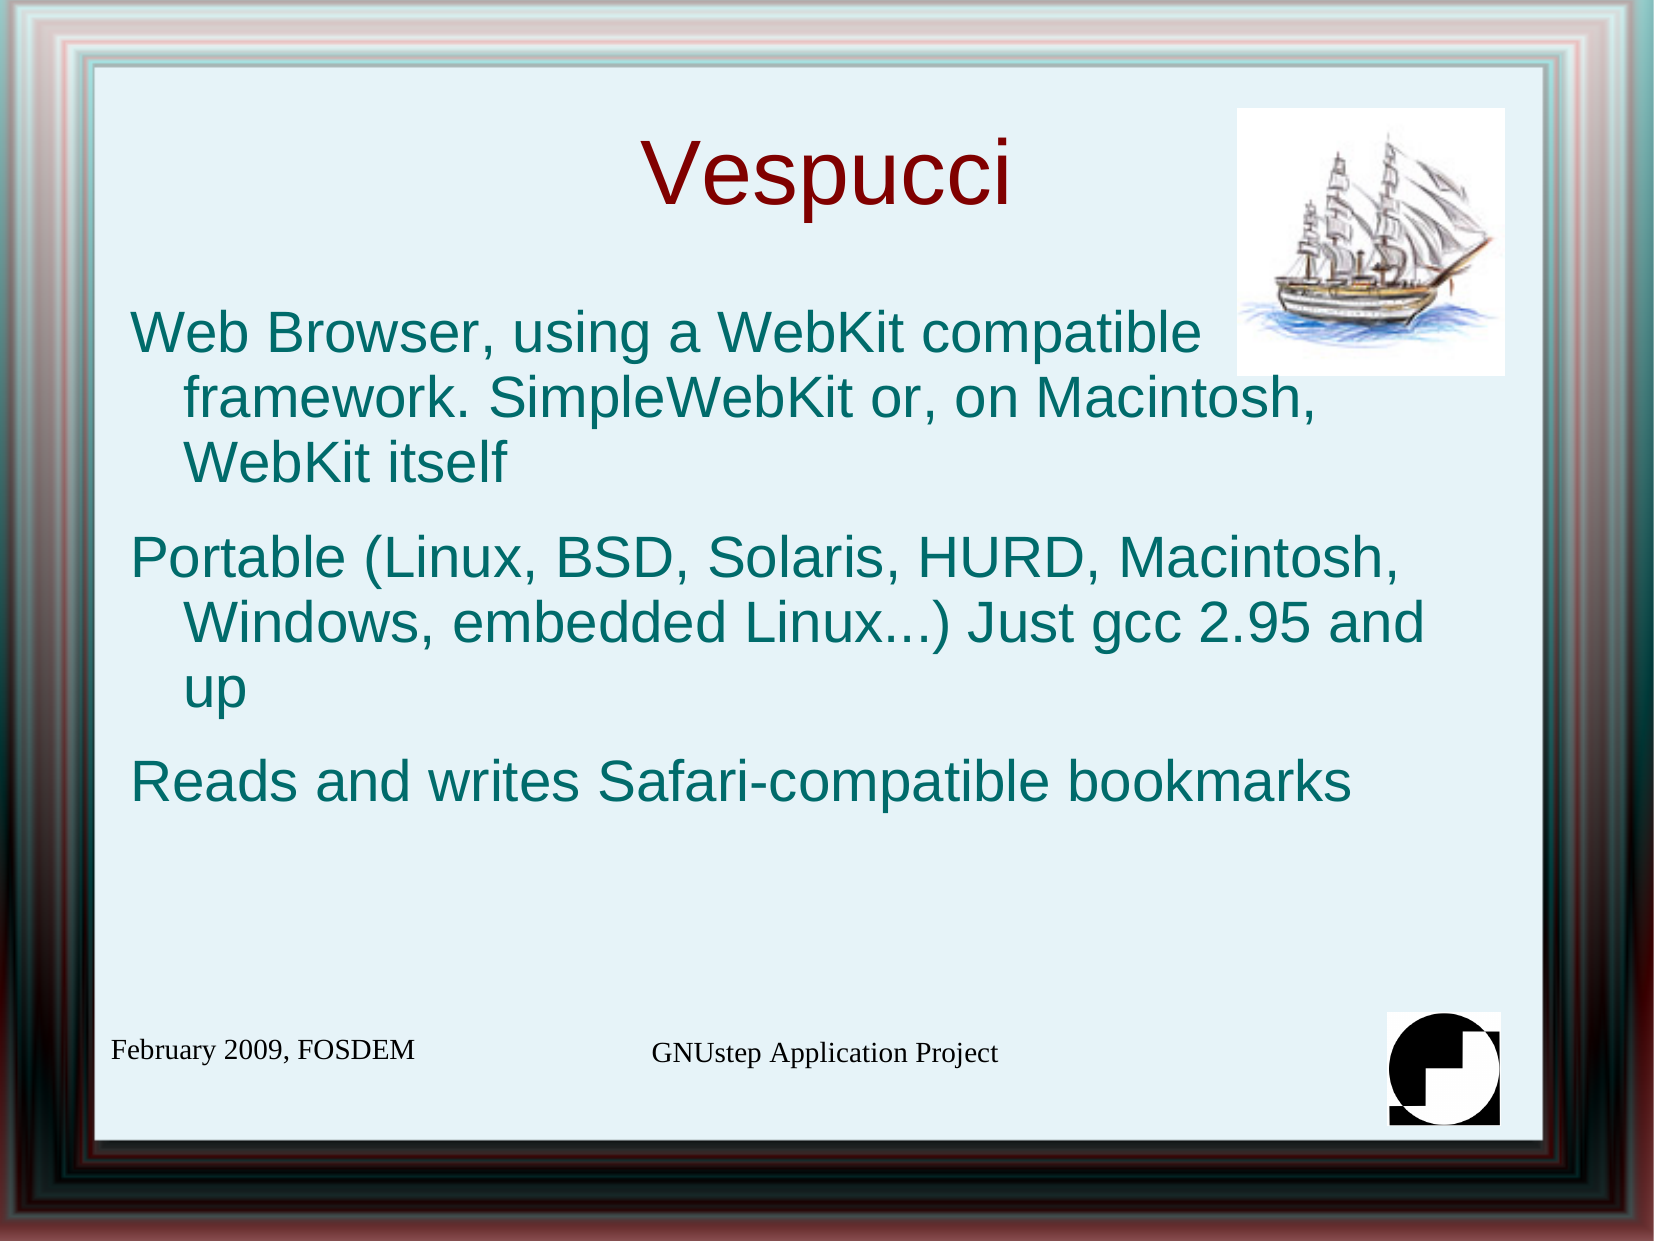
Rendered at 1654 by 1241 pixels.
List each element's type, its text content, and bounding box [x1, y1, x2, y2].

title Vespucci [118, 88, 1536, 257]
picture [0, 0, 1654, 1241]
list Web Browser, using a WebKit compatible framework. SimpleWebKit or, on Macintosh, WebKit itself Portable (Linux, BSD, Solaris, HURD, Macintosh, Windows, embedded Linux...) Just gcc 2.95 and up Reads and writes Safari-compatible bookmarks [112, 300, 1501, 1013]
